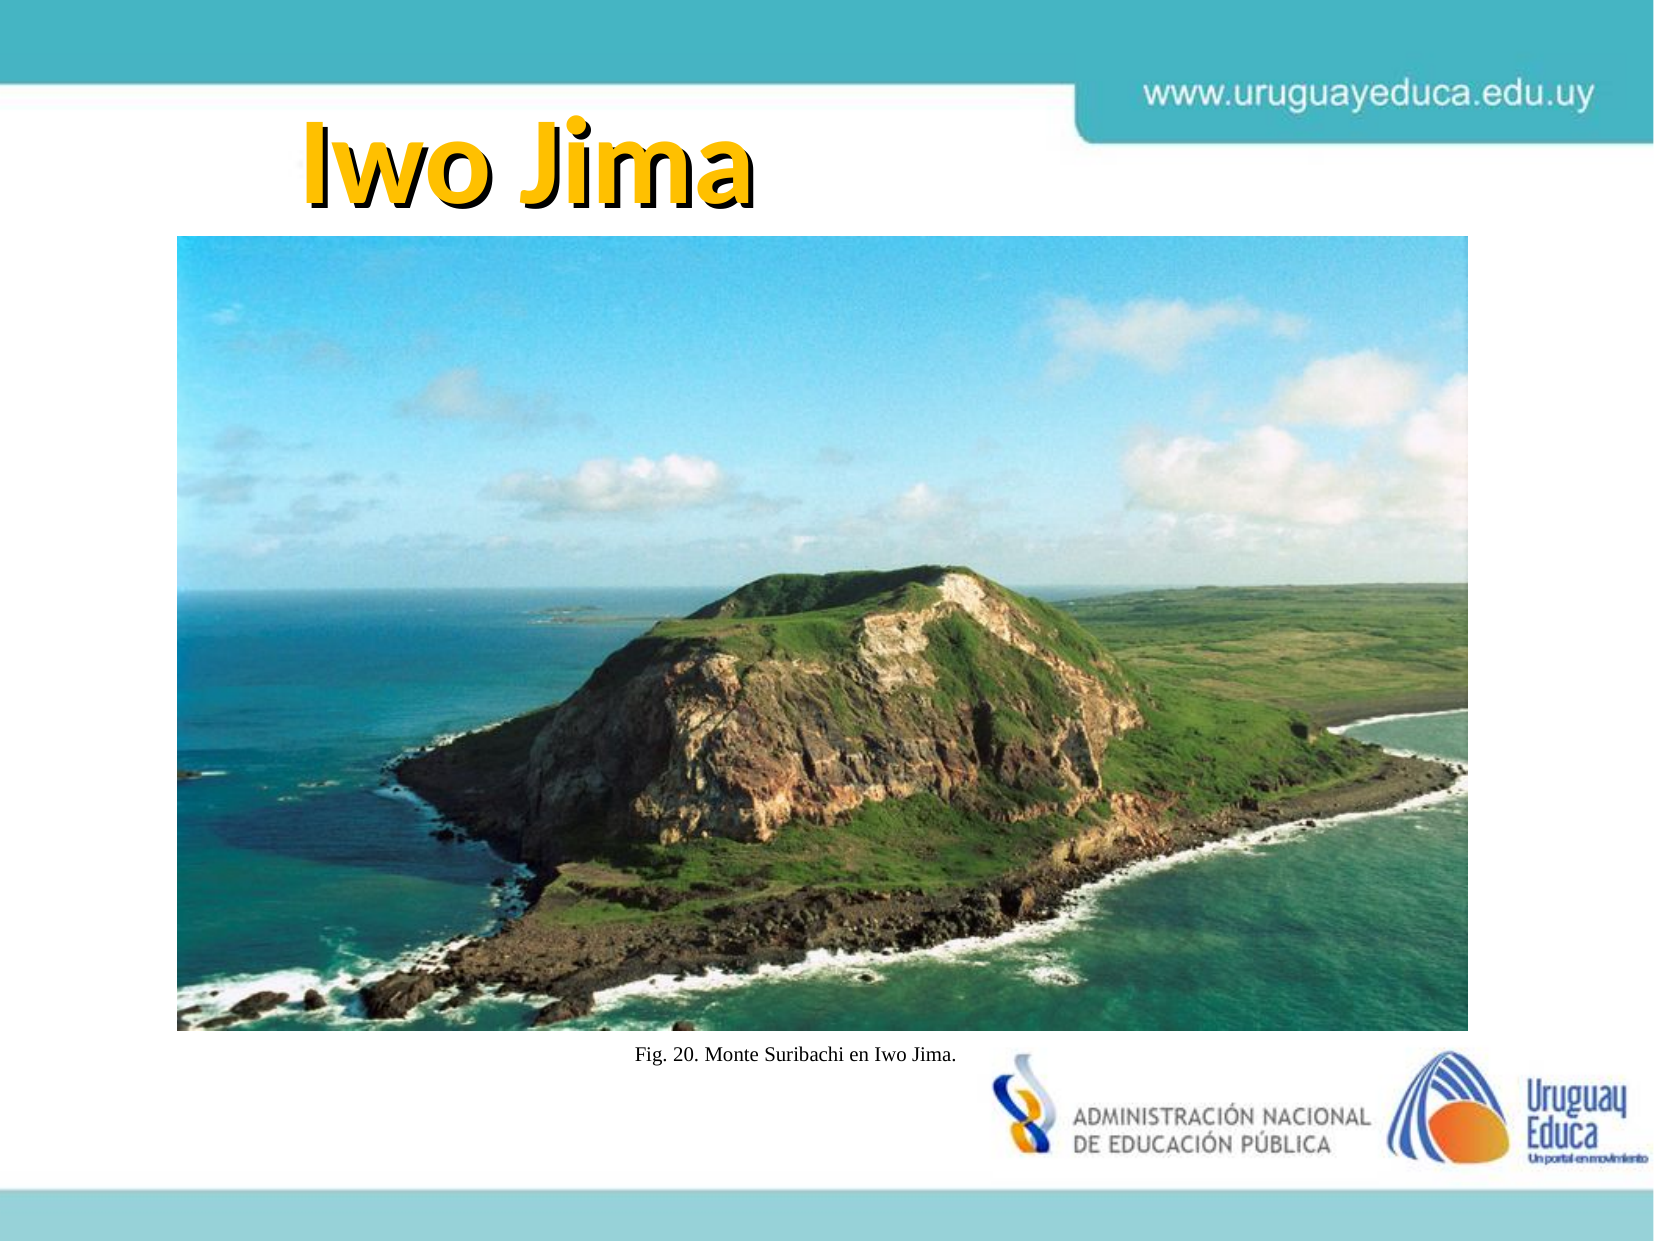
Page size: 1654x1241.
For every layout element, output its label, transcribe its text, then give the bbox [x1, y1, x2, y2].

list [82, 289, 1571, 1108]
title Iwo Jima [0, 71, 1055, 237]
picture [0, 0, 1654, 1241]
text_box Fig. 20. Monte Suribachi en Iwo Jima. [620, 1033, 1034, 1074]
